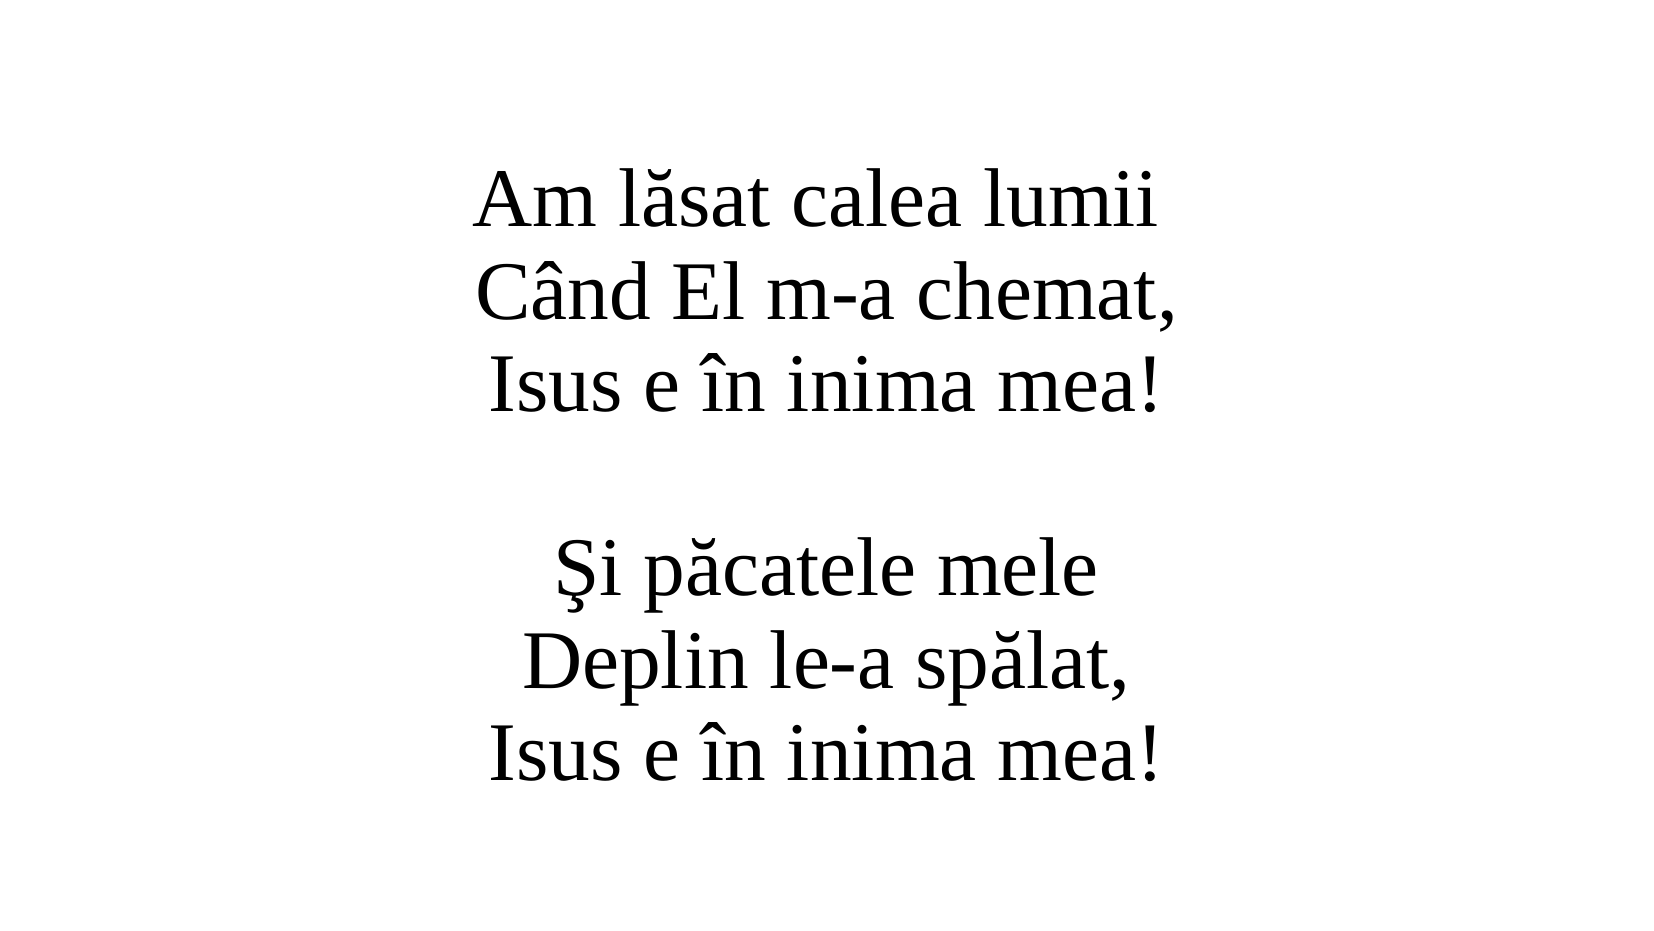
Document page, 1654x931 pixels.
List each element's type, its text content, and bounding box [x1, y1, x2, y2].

subtitle Am lăsat calea lumii Când El m-a chemat, Isus e în inima mea! Şi păcatele mele Deplin le-a spălat, Isus e în inima mea! [165, 152, 1489, 799]
